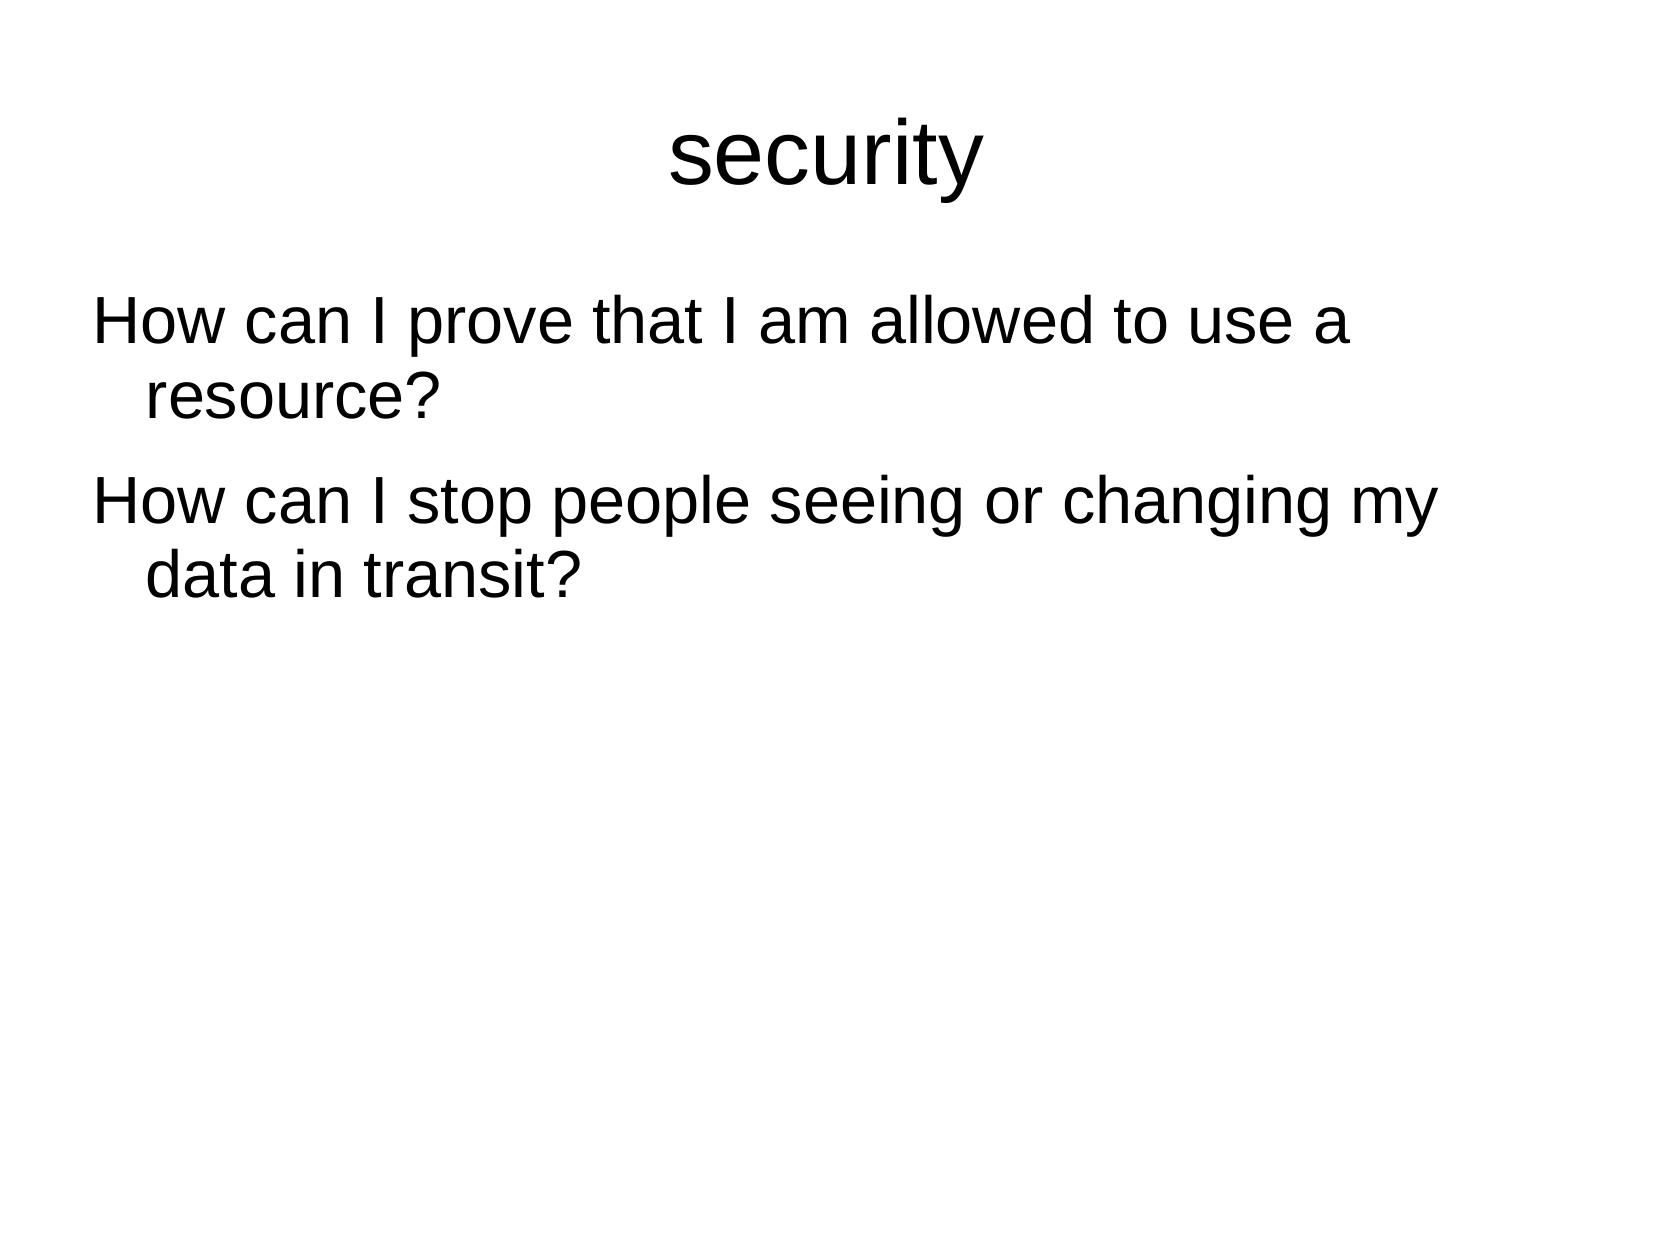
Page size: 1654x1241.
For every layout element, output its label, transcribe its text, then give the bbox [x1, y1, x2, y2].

list How can I prove that I am allowed to use a resource? How can I stop people seeing or changing my data in transit? [75, 283, 1563, 1088]
title security [82, 56, 1571, 250]
